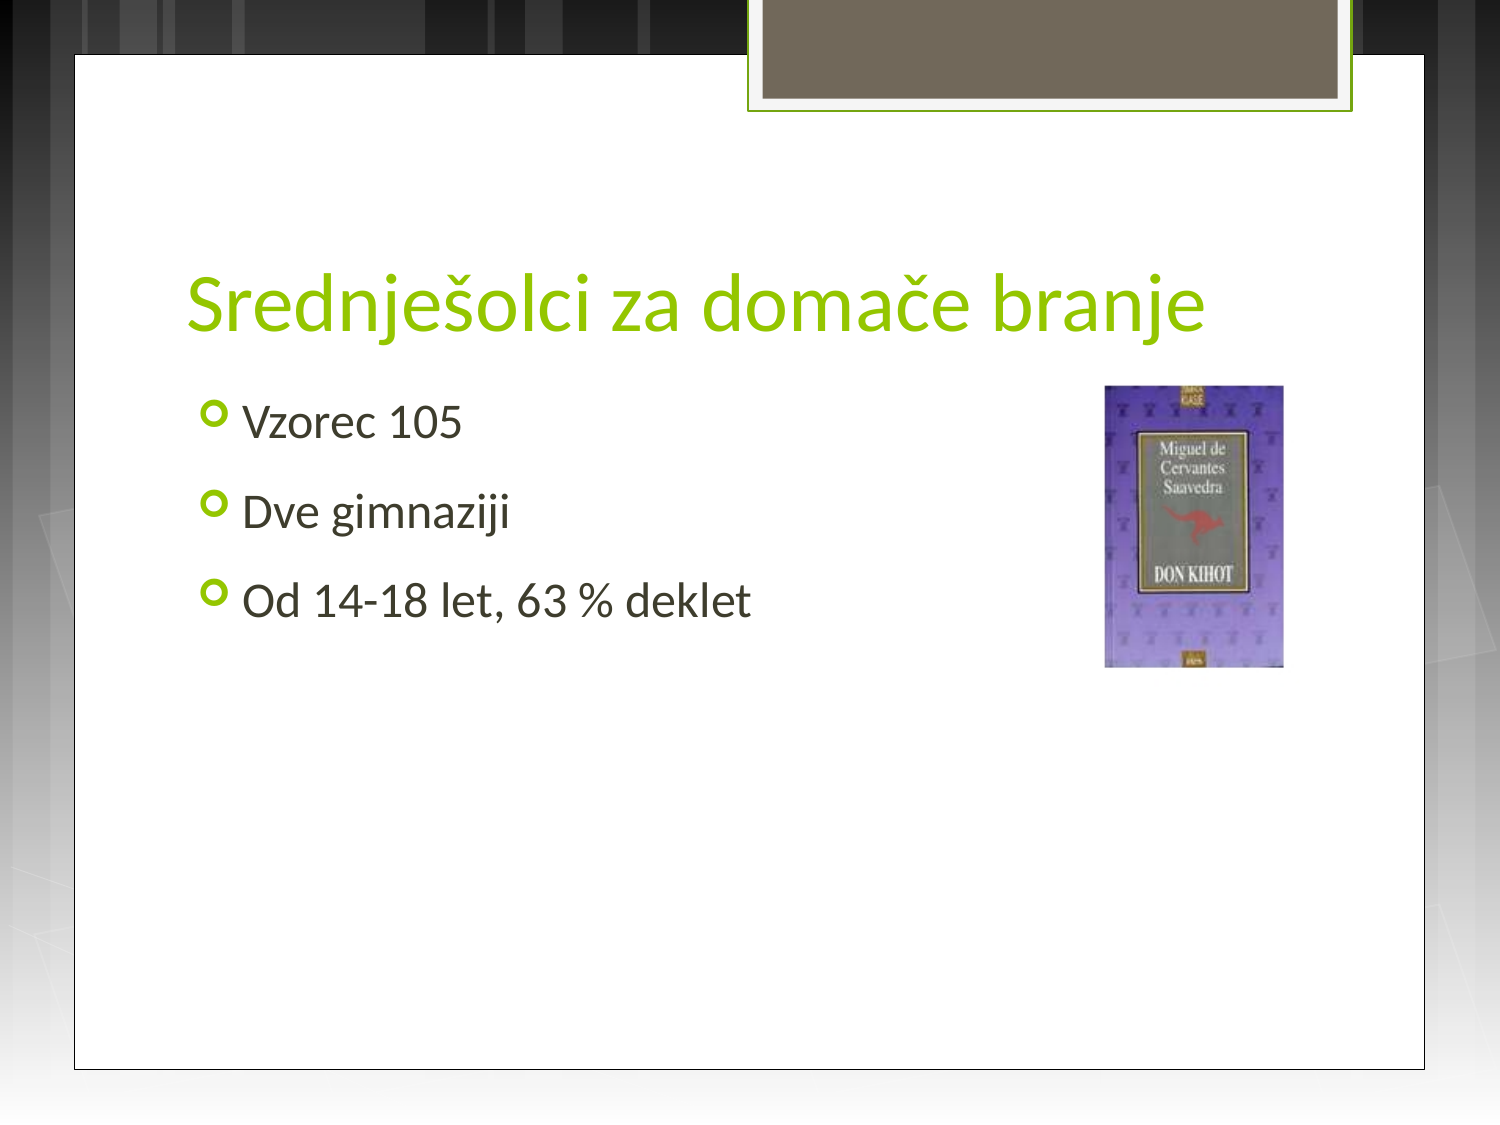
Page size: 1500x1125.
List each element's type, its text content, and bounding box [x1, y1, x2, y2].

title Srednješolci za domače branje [171, 168, 1324, 357]
picture [1080, 361, 1309, 693]
list Vzorec 105 Dve gimnaziji Od 14-18 let, 63 % deklet [171, 381, 1283, 957]
